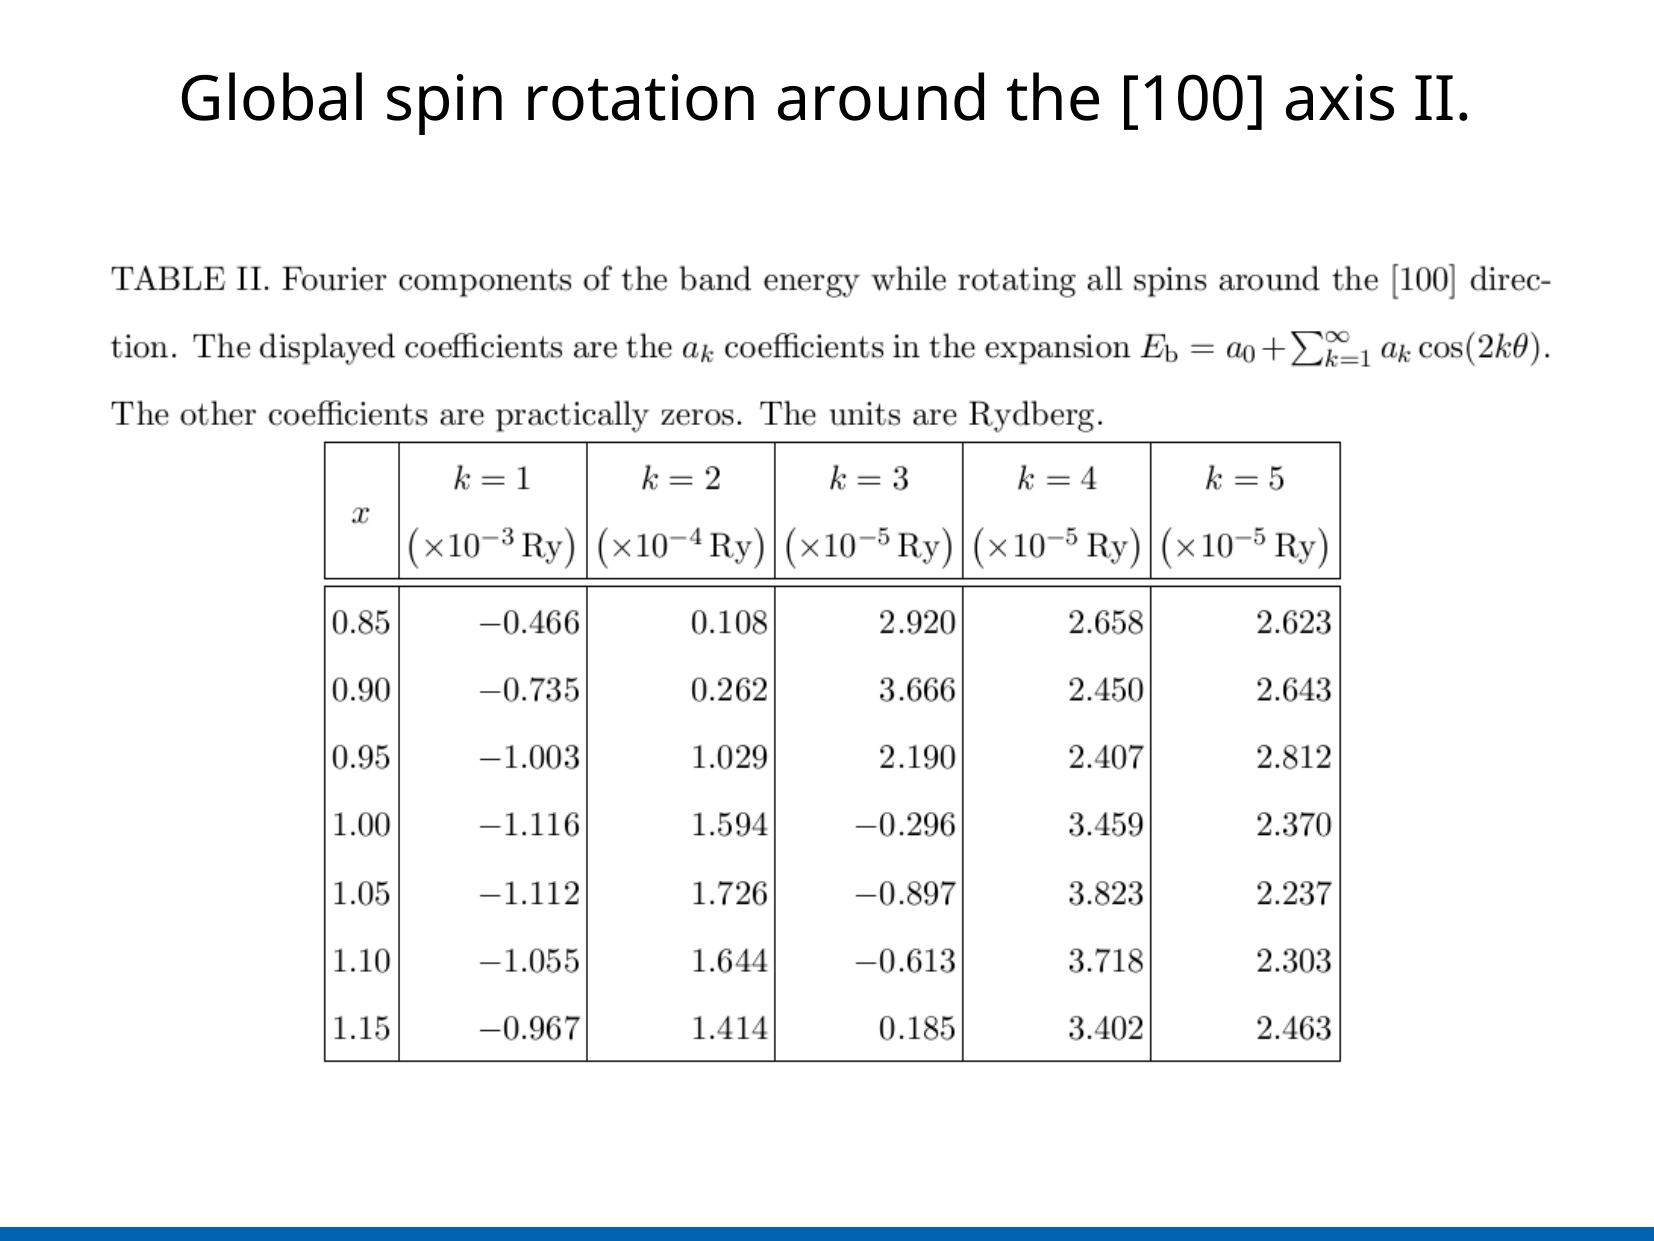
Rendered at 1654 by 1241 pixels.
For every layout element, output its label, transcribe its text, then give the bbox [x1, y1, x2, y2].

title Global spin rotation around the [100] axis II. [0, 45, 1654, 148]
picture [103, 255, 1564, 1076]
